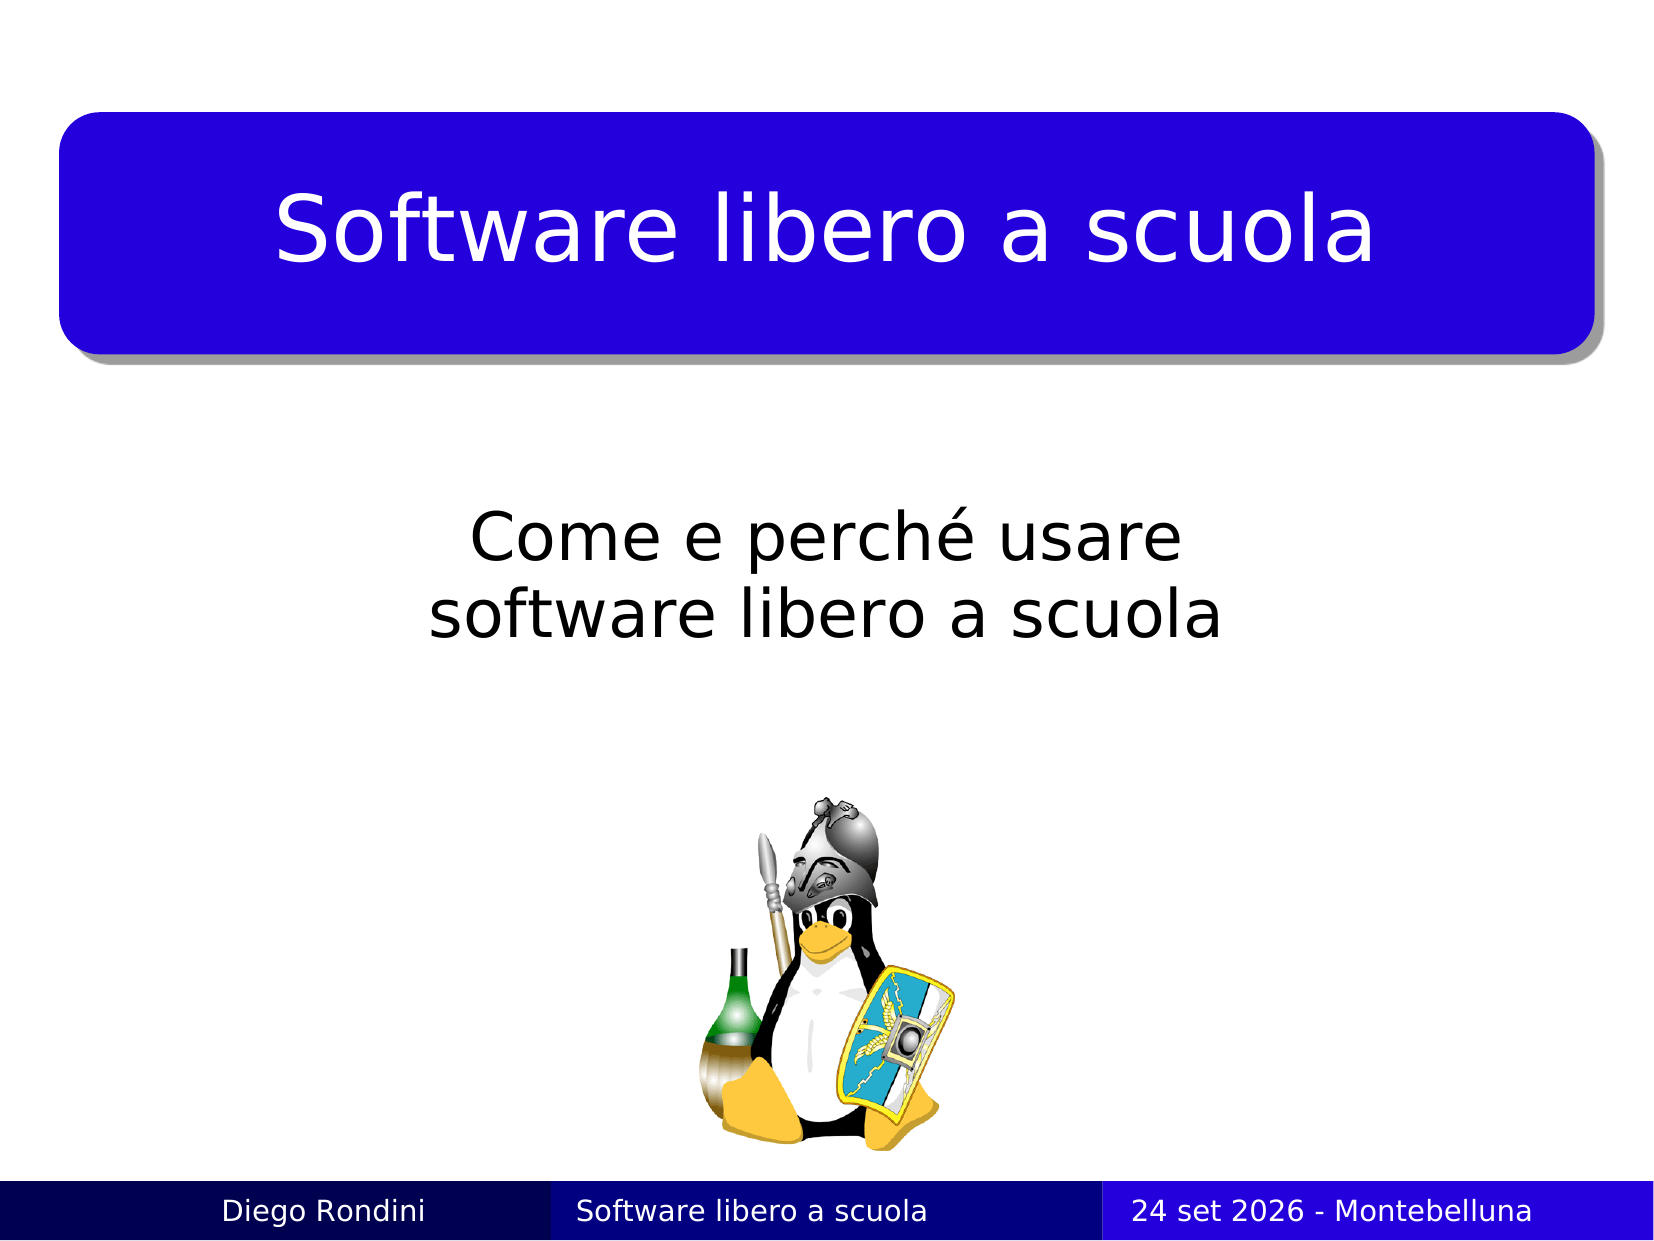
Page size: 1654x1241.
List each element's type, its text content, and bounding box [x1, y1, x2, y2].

title Software libero a scuola [82, 126, 1571, 334]
picture [699, 797, 955, 1151]
subtitle Come e perché usare software libero a scuola [82, 413, 1571, 739]
